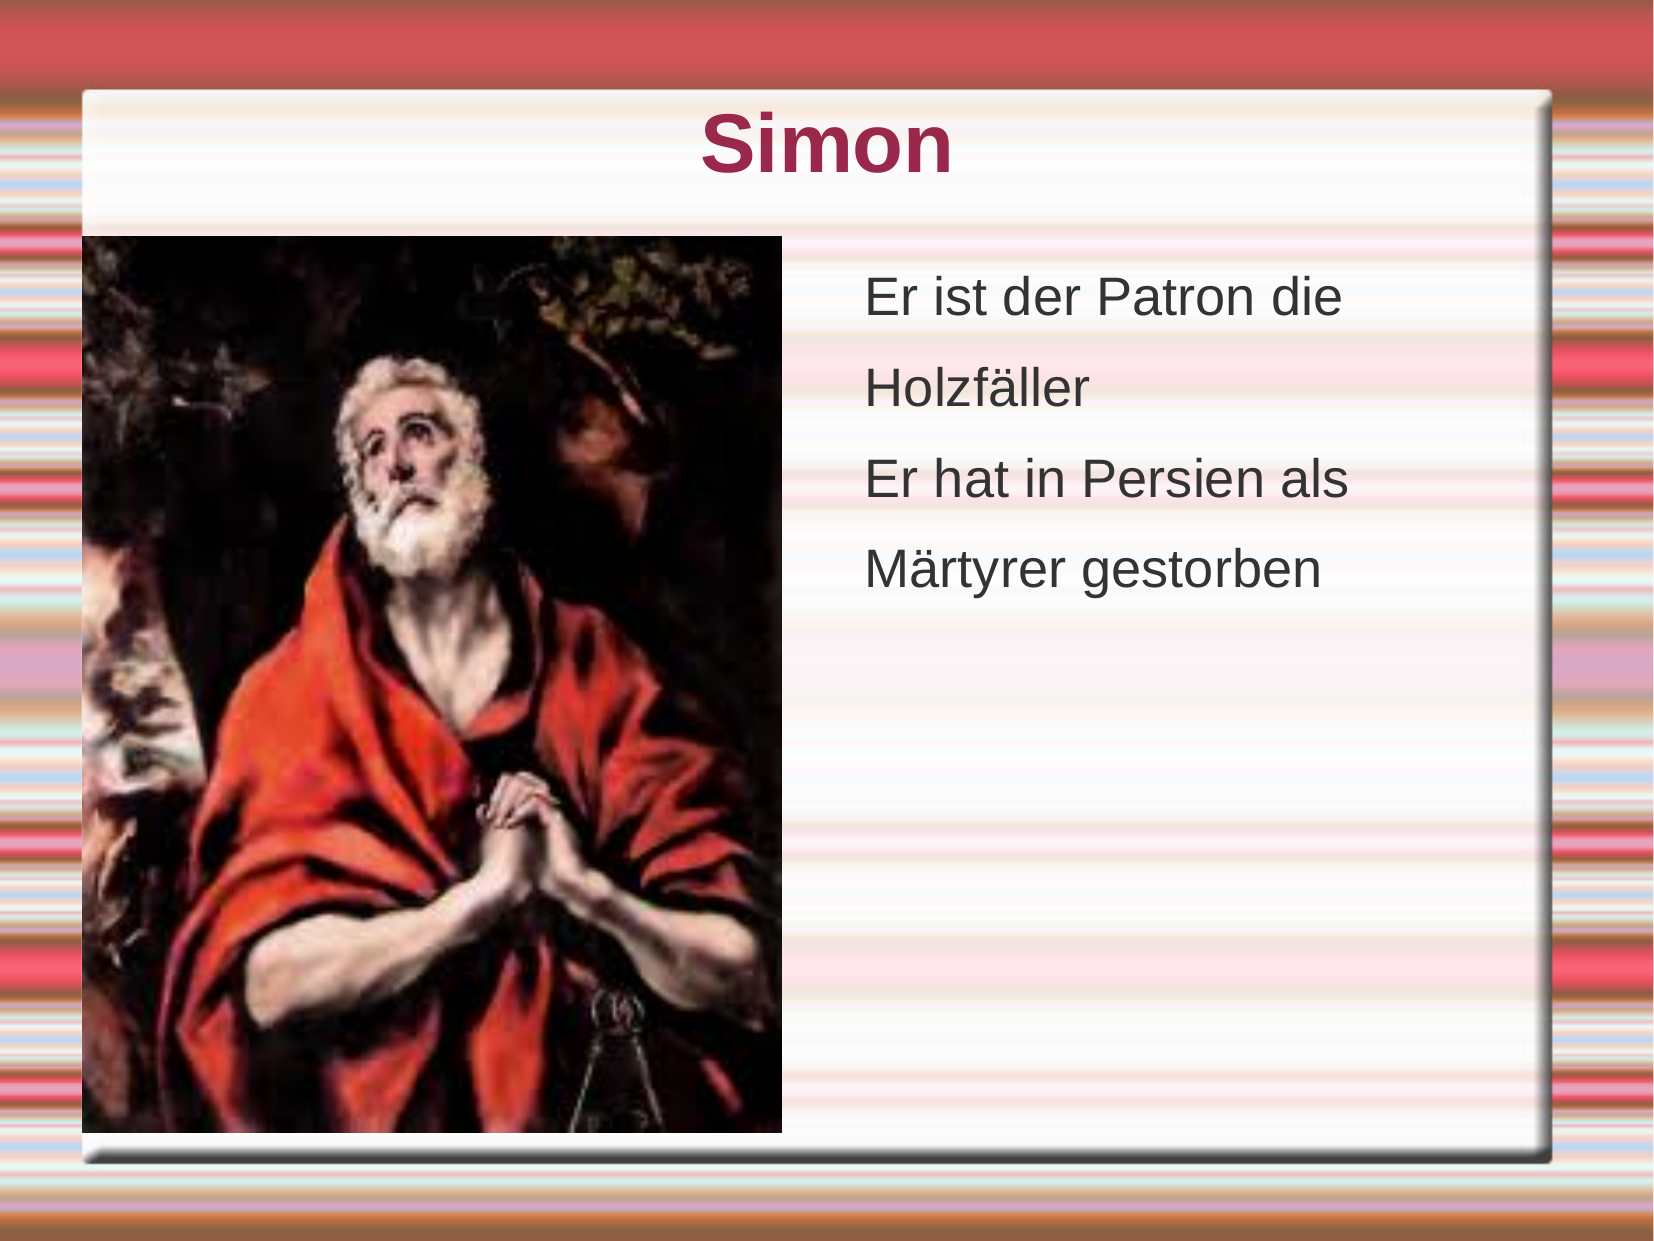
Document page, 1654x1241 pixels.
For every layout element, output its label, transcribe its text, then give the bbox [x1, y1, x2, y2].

title Simon [121, 50, 1534, 237]
list Er ist der Patron die Holzfäller Er hat in Persien als Märtyrer gestorben [781, 236, 1517, 1132]
picture [0, 0, 1654, 1241]
